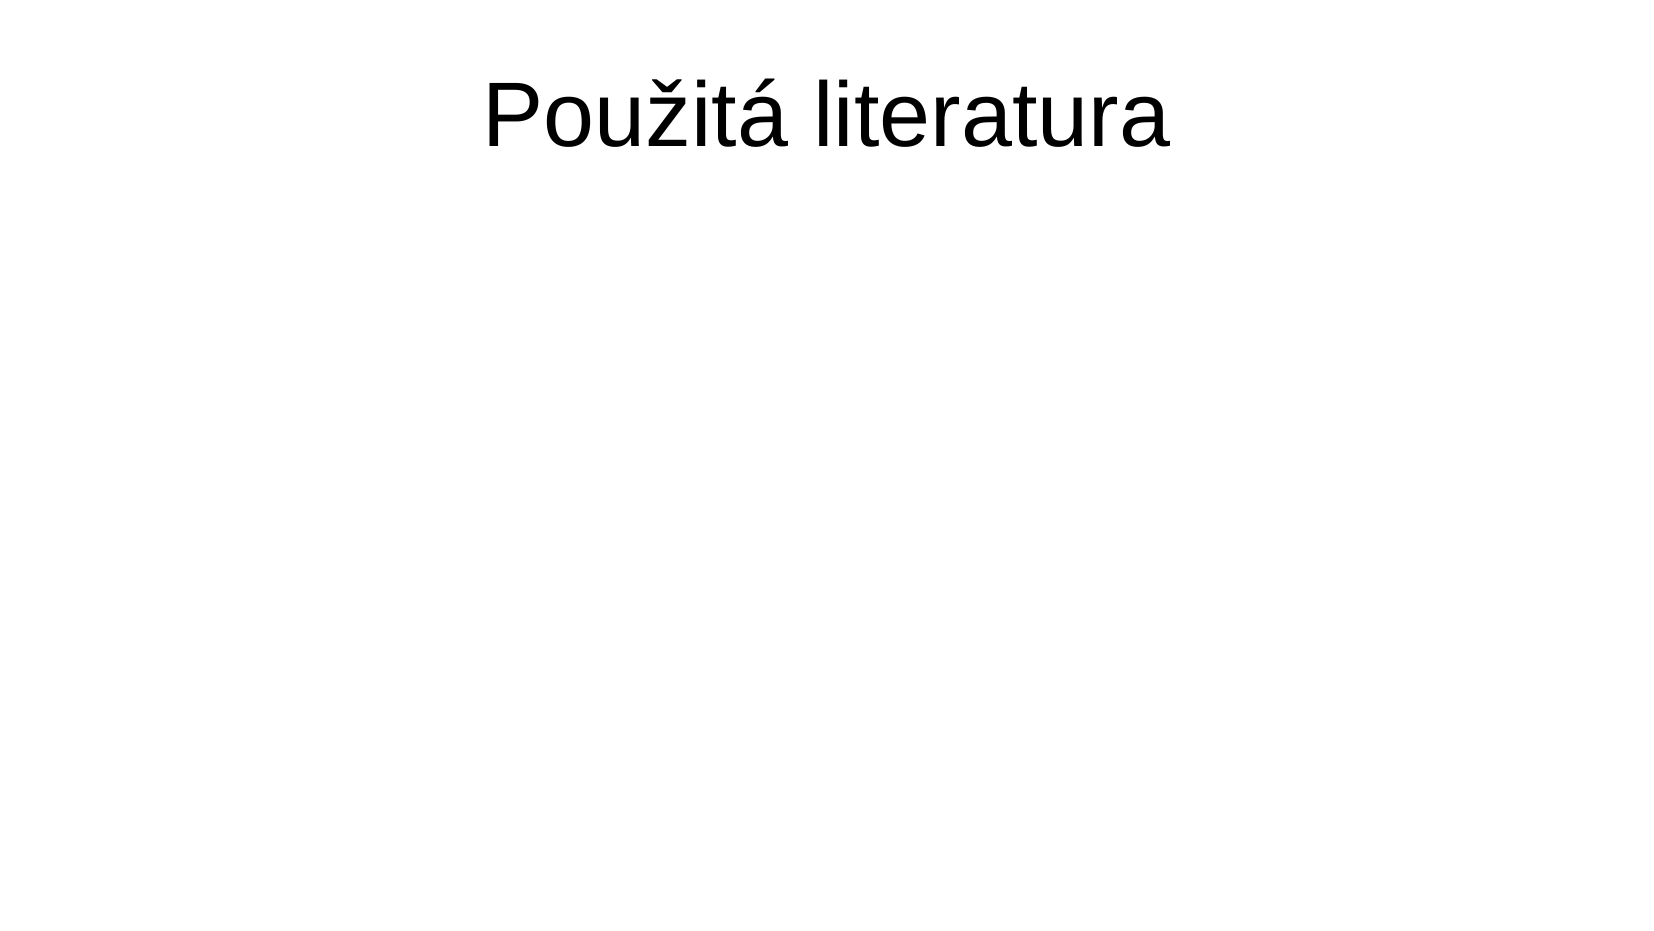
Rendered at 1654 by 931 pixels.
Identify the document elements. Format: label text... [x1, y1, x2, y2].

title Použitá literatura [82, 37, 1571, 193]
